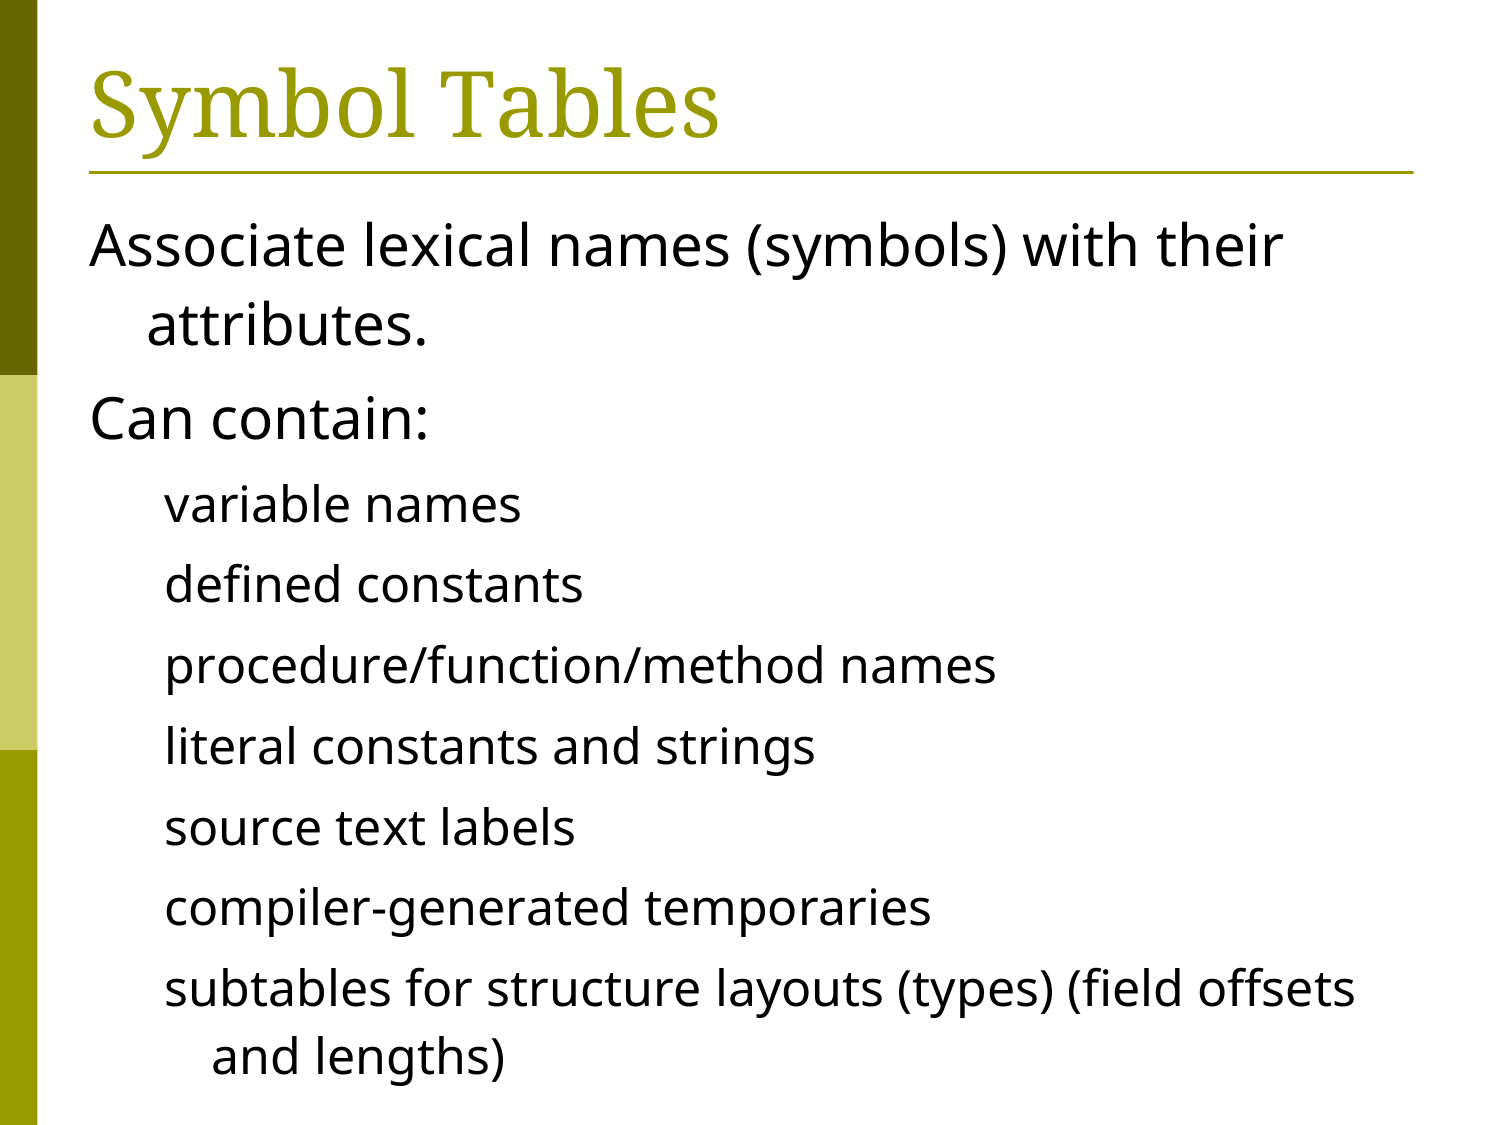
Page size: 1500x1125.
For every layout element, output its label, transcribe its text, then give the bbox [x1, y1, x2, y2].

list Associate lexical names (symbols) with their attributes. Can contain: variable names defined constants procedure/function/method names literal constants and strings source text labels compiler-generated temporaries subtables for structure layouts (types) (field offsets and lengths) [75, 196, 1426, 1006]
title Symbol Tables [75, 45, 1426, 173]
